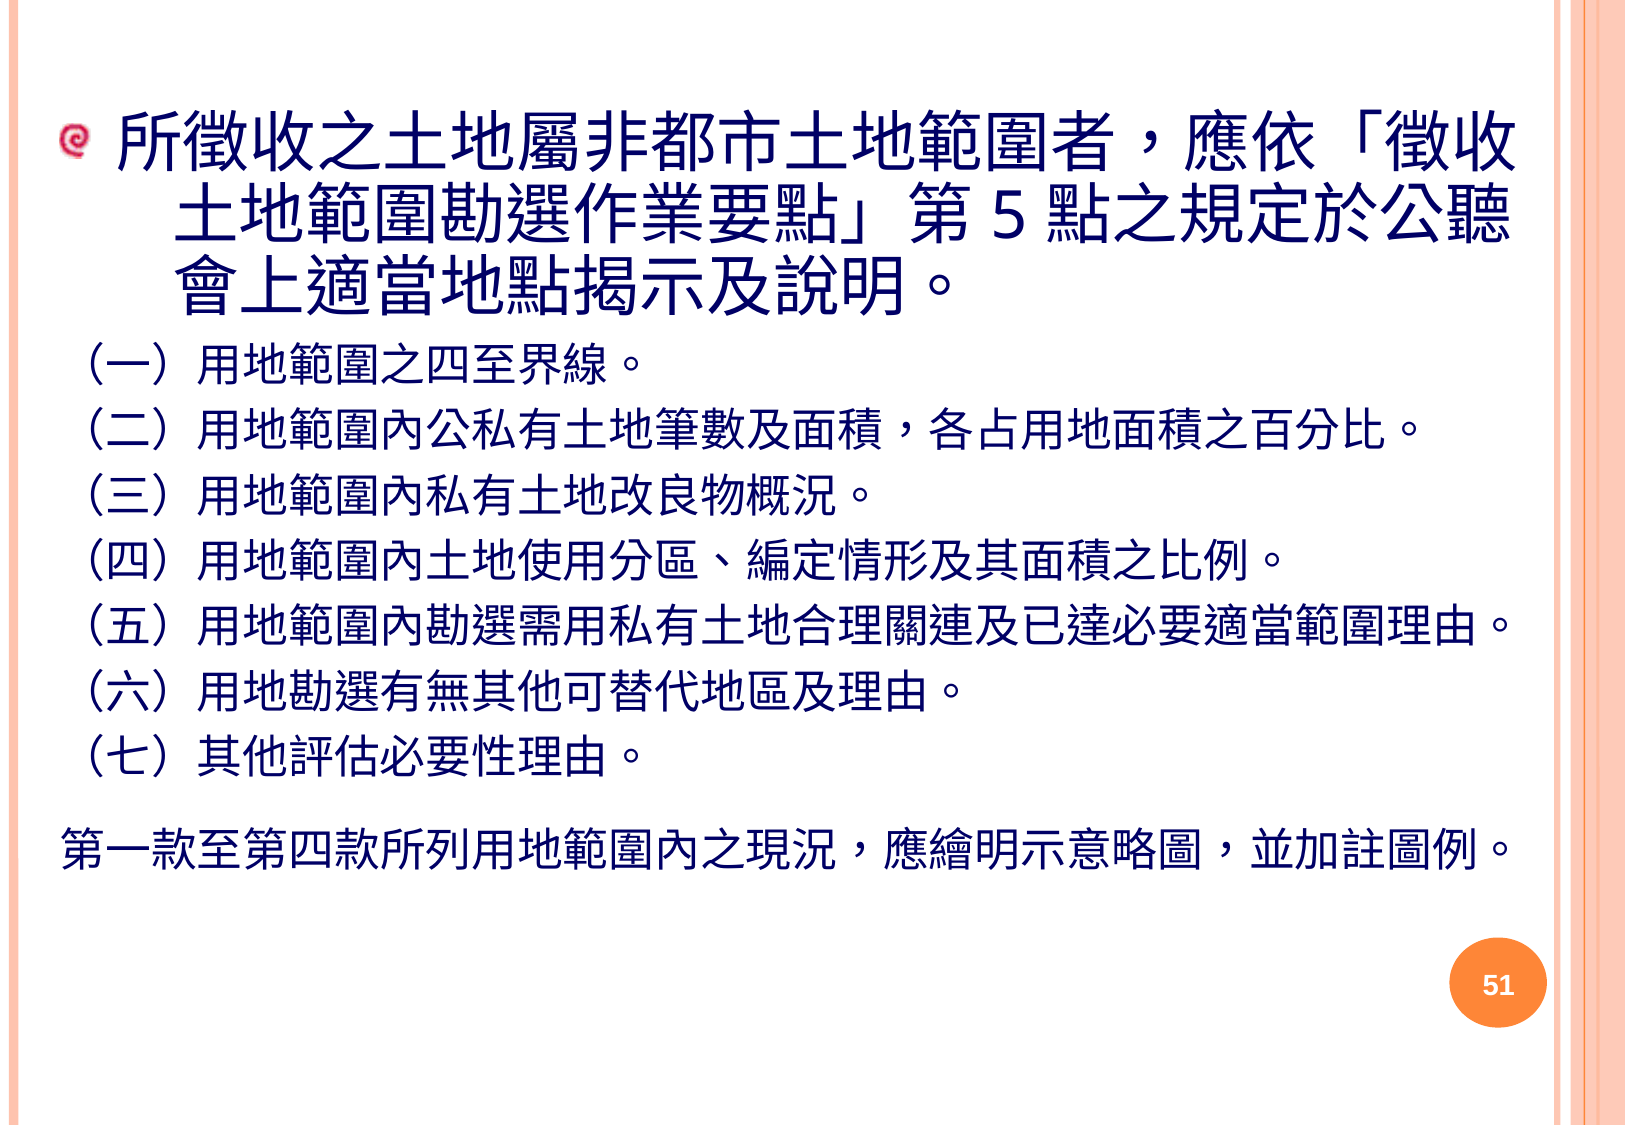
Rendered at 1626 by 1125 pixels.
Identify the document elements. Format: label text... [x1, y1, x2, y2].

text_box 所徵收之土地屬非都市土地範圍者，應依「徵收土地範圍勘選作業要點」第5點之規定於公聽會上適當地點揭示及說明。 （一）用地範圍之四至界線。 （二）用地範圍內公私有土地筆數及面積，各占用地面積之百分比。 （三）用地範圍內私有土地改良物概況。 （四）用地範圍內土地使用分區、編定情形及其面積之比例。 （五）用地範圍內勘選需用私有土地合理關連及已達必要適當範圍理由。 （六）用地勘選有無其他可替代地區及理由。 （七）其他評估必要性理由。 第一款至第四款所列用地範圍內之現況，應繪明示意略圖，並加註圖例。 [45, 102, 1545, 929]
text_box [1444, 940, 1553, 1027]
